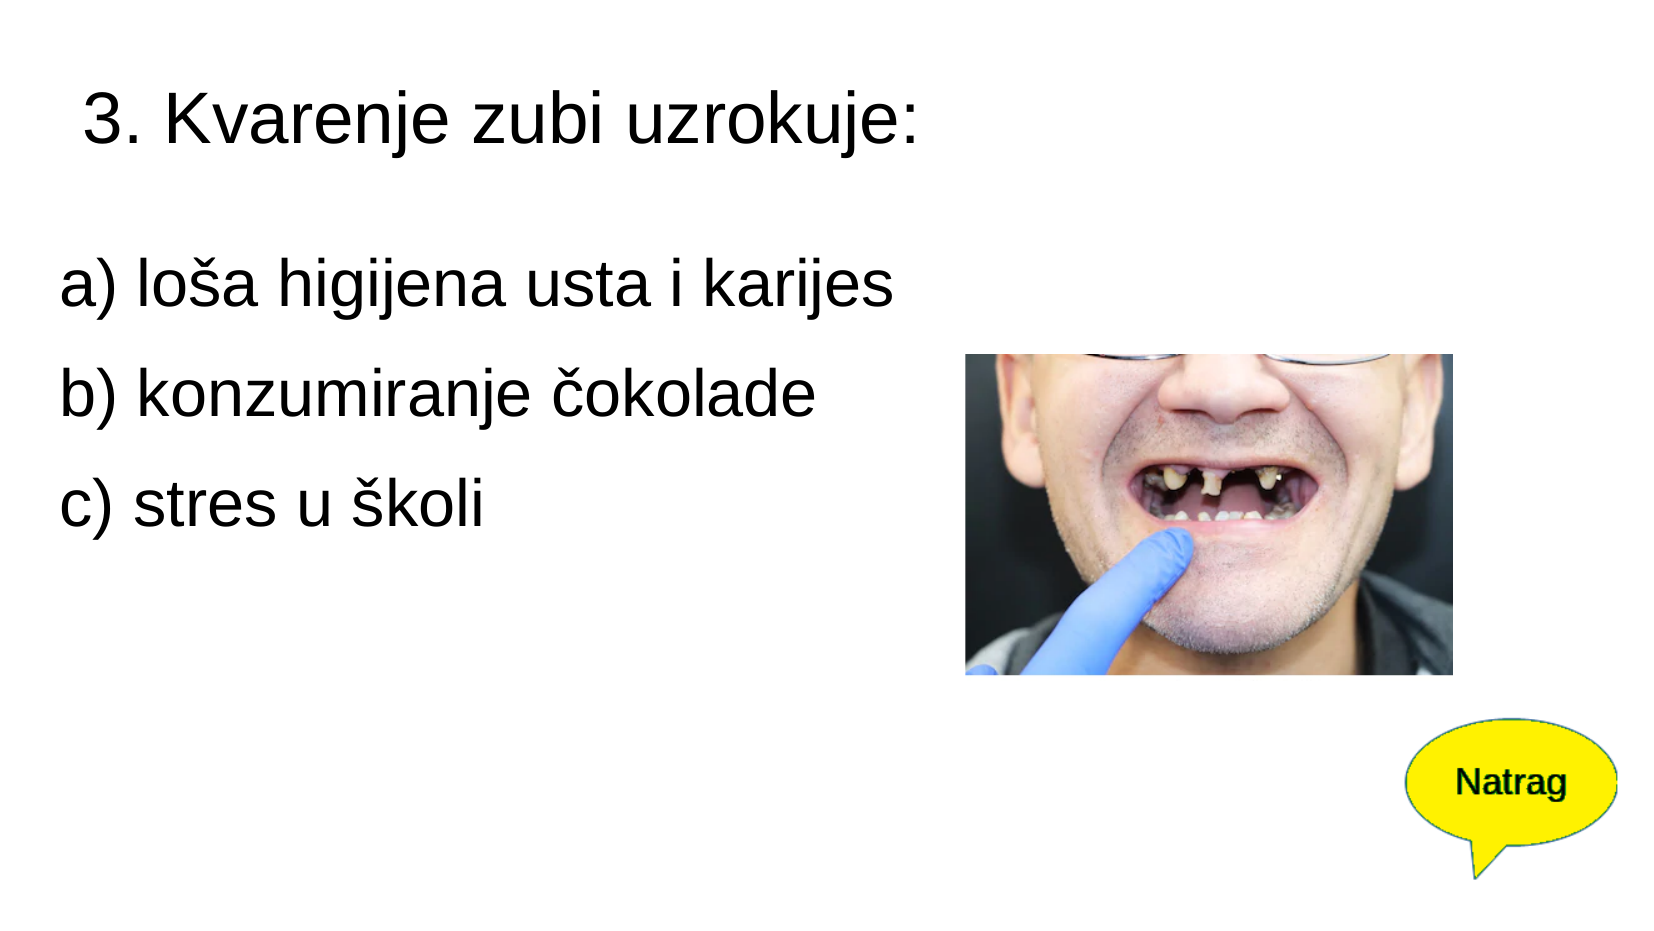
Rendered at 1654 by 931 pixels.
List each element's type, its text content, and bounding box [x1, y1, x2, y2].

picture [965, 354, 1453, 681]
list a) loša higijena usta i karijes b) konzumiranje čokolade c) stres u školi [59, 240, 1548, 579]
title 3. Kvarenje zubi uzrokuje: [82, 37, 1571, 193]
picture [1371, 703, 1630, 886]
